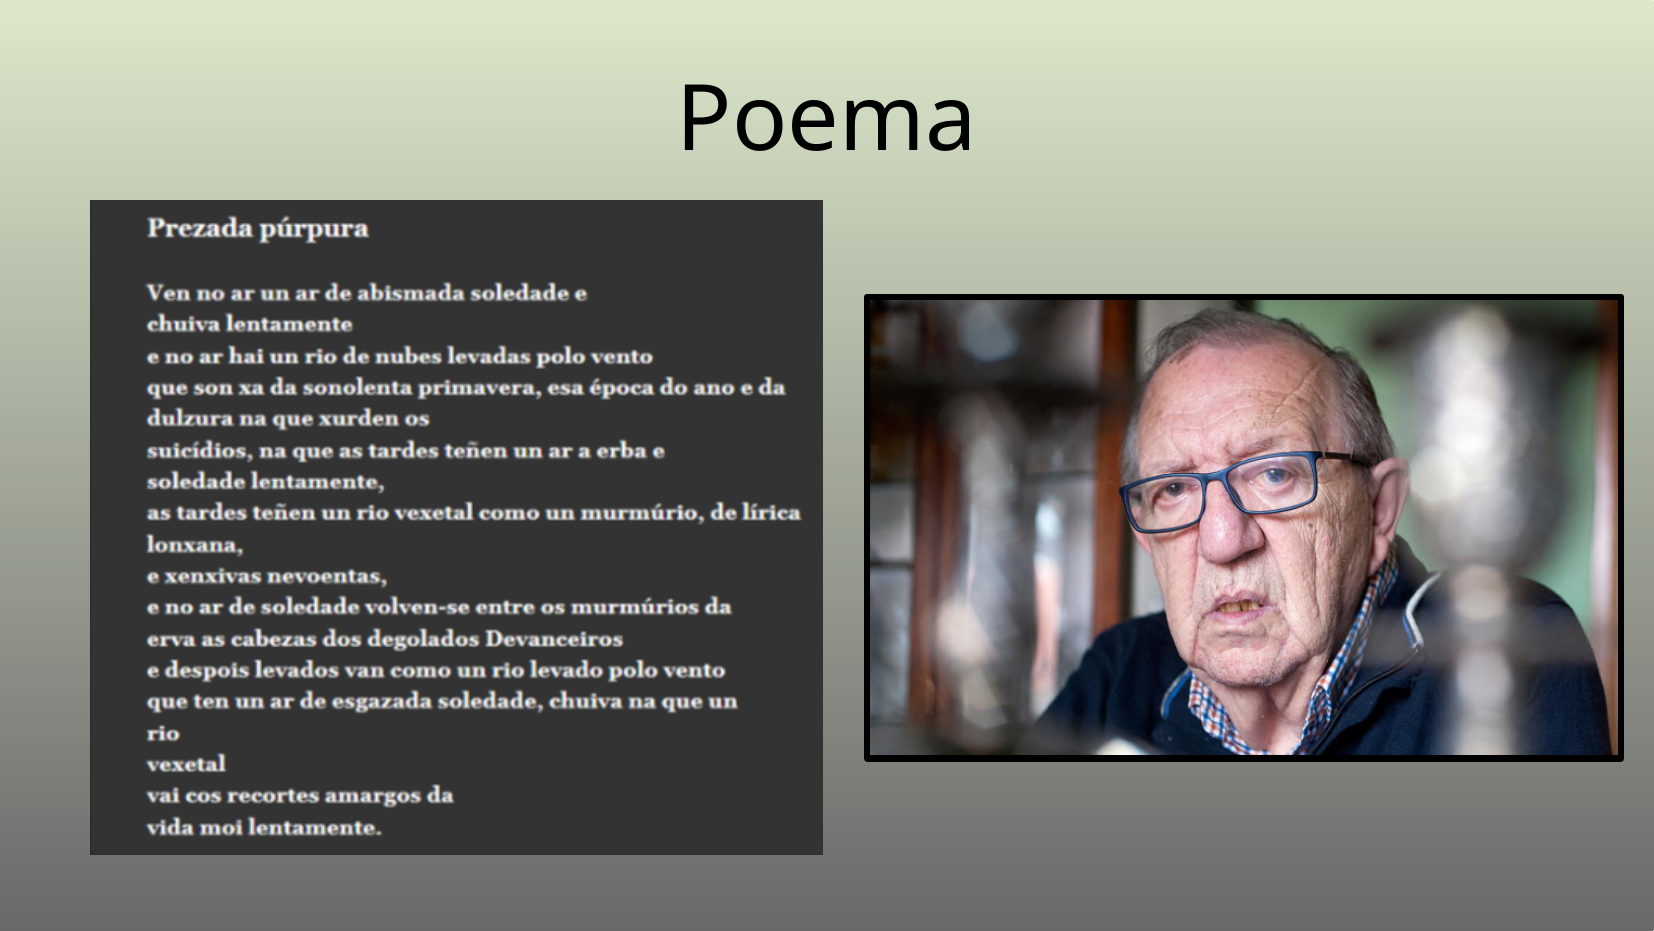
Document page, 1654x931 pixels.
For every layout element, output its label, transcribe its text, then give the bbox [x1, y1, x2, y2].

picture [870, 300, 1619, 756]
title Poema [82, 37, 1571, 193]
picture [90, 200, 823, 856]
